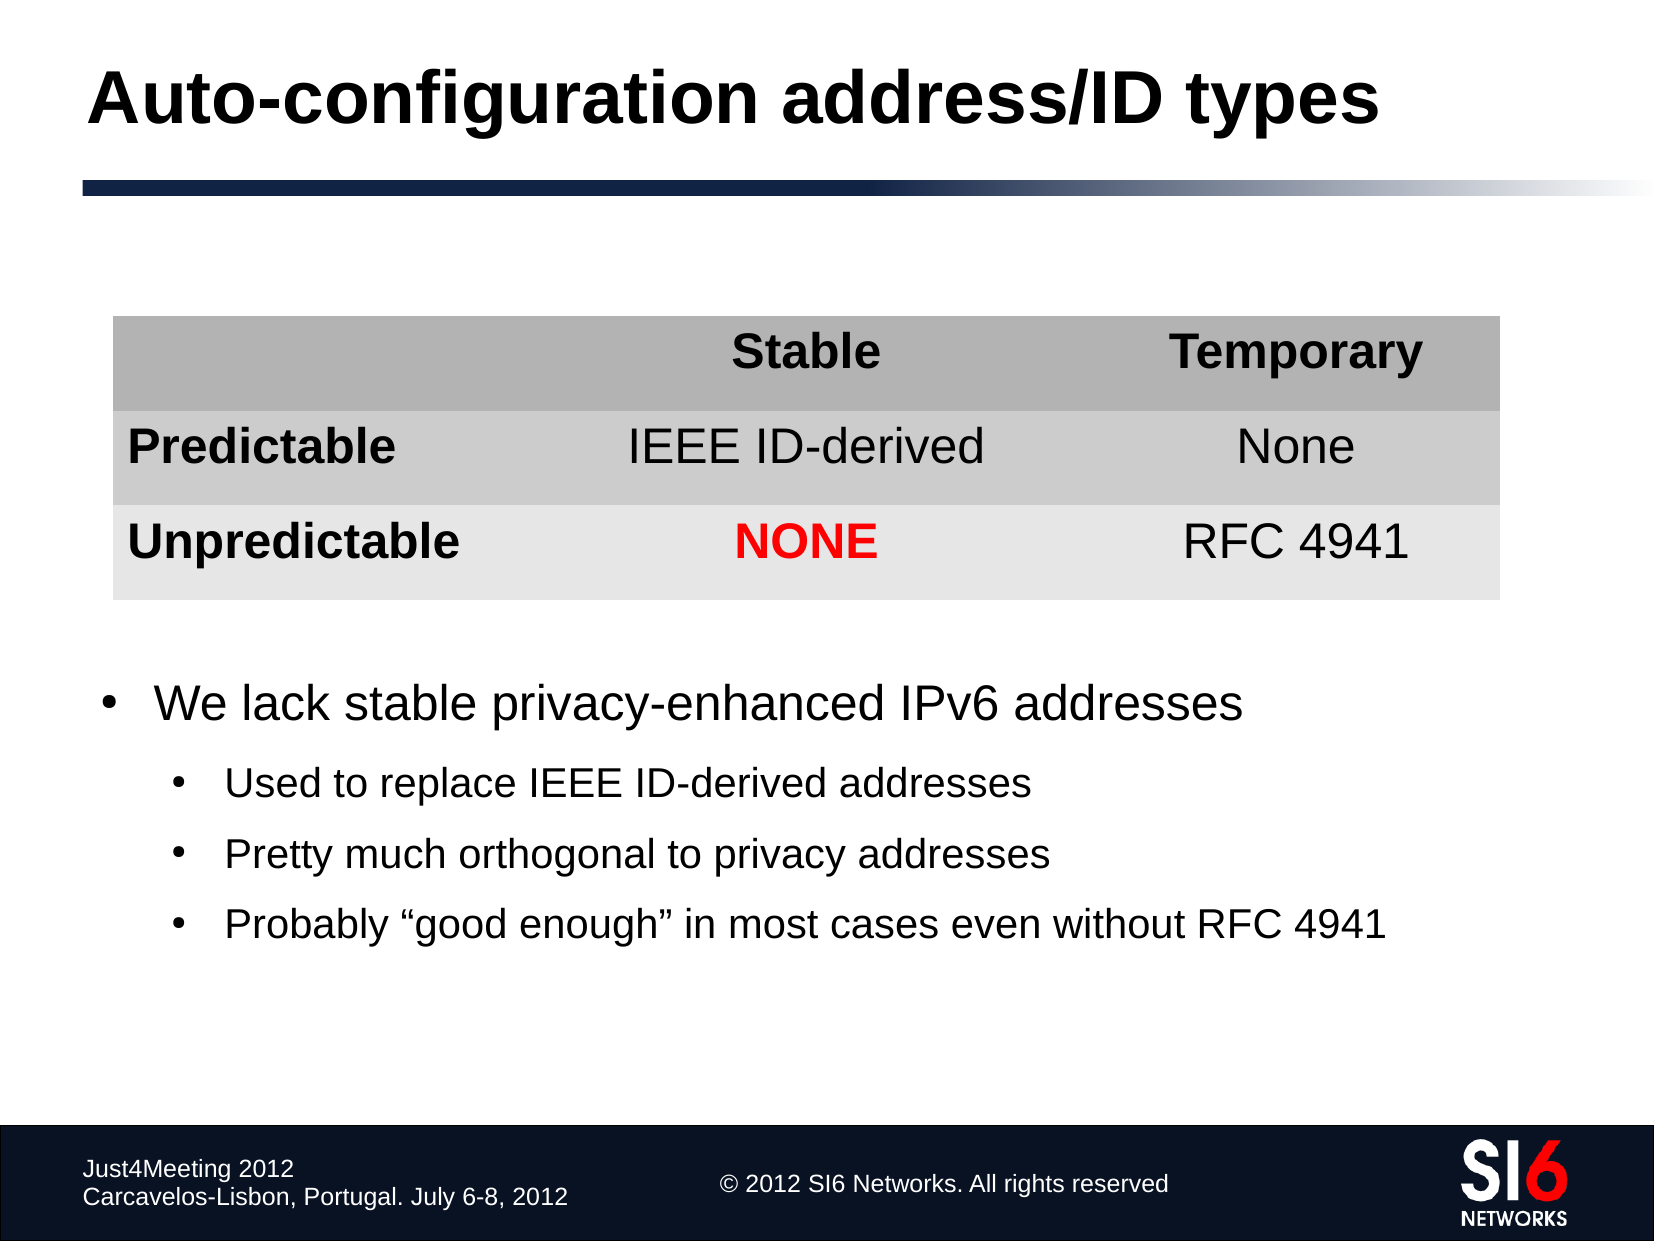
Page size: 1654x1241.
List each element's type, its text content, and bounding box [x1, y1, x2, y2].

title Auto-configuration address/ID types [86, 30, 1576, 166]
table_cell None [1092, 411, 1500, 505]
table_cell IEEE ID-derived [521, 411, 1092, 505]
table_cell NONE [521, 505, 1092, 600]
table_cell Predictable [113, 411, 521, 505]
picture [1461, 1139, 1567, 1226]
table_cell RFC 4941 [1092, 505, 1500, 600]
table_header Temporary [1092, 316, 1500, 411]
list We lack stable privacy-enhanced IPv6 addresses Used to replace IEEE ID-derived addresses Pretty much orthogonal to privacy addresses Probably “good enough” in most cases even without RFC 4941 [82, 675, 1571, 1059]
table_cell Unpredictable [113, 505, 521, 600]
table_header [113, 316, 521, 411]
table_header Stable [521, 316, 1092, 411]
